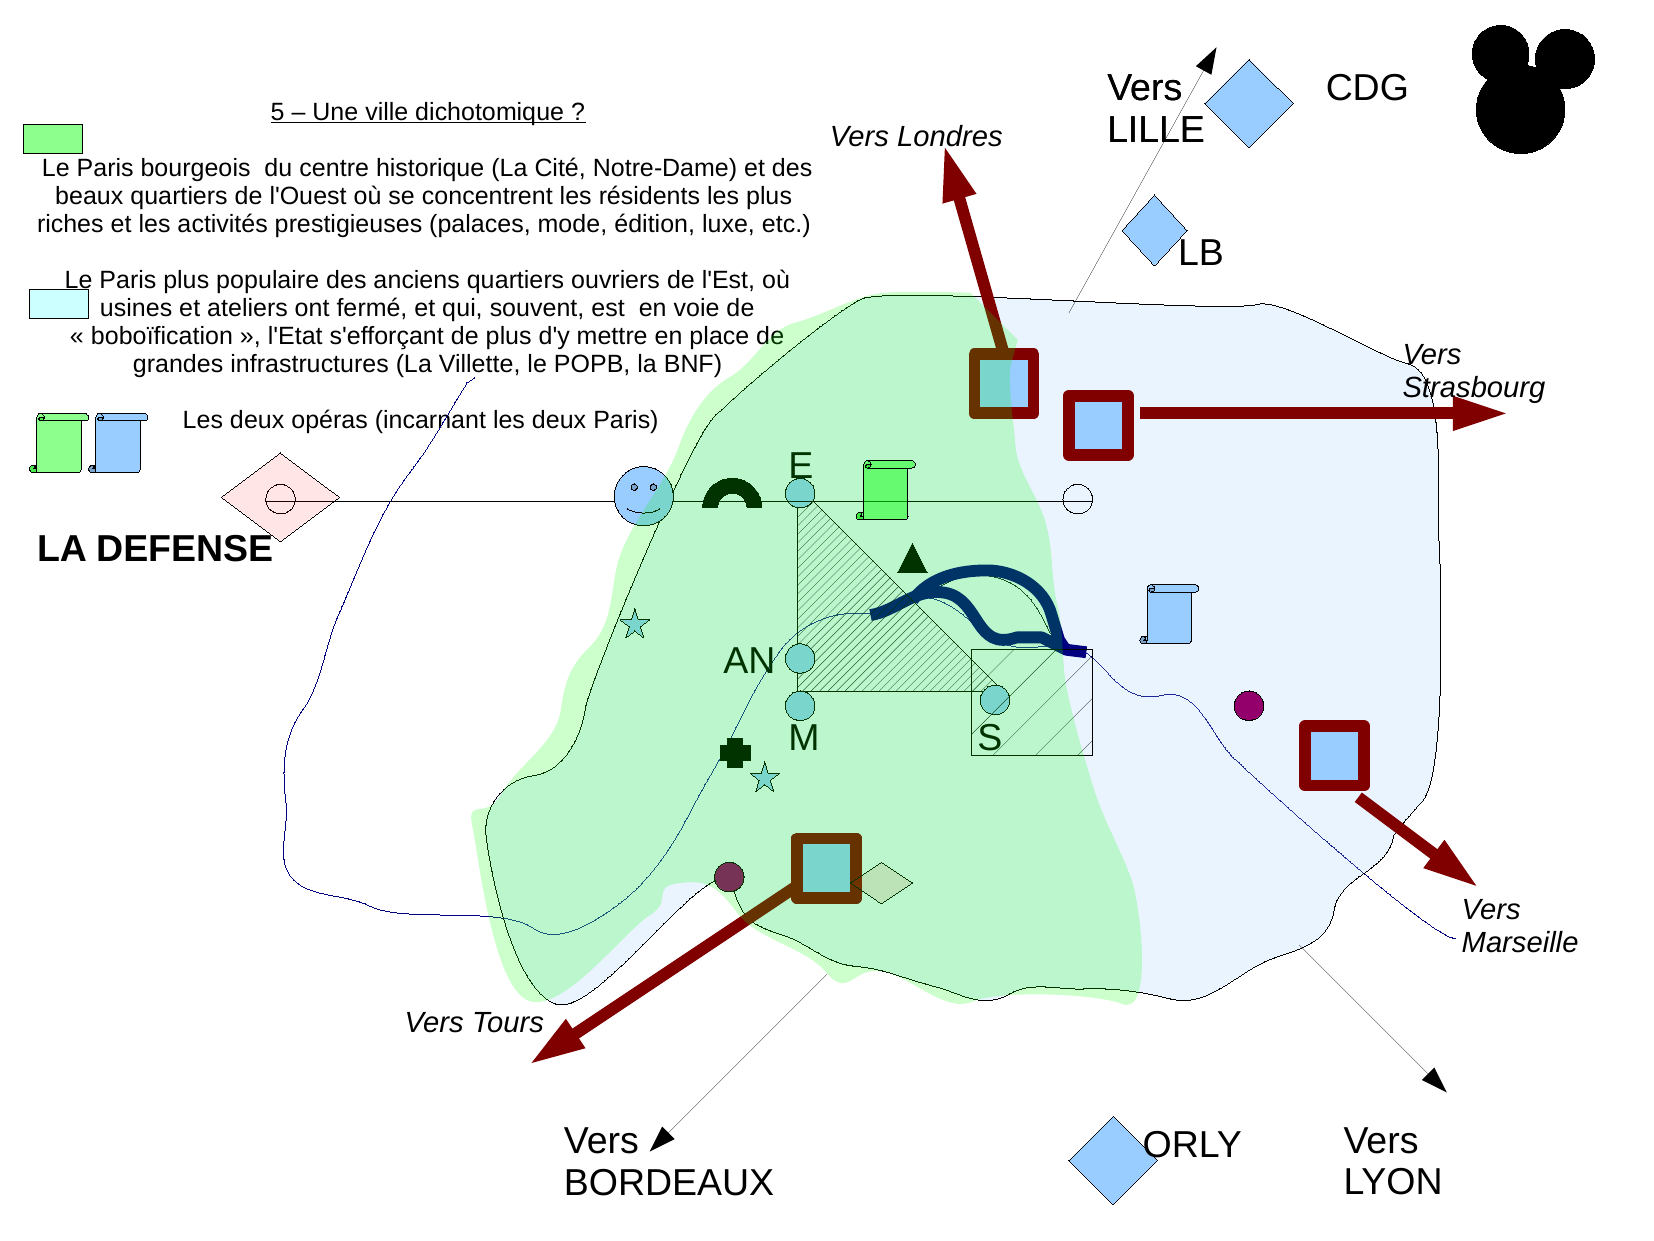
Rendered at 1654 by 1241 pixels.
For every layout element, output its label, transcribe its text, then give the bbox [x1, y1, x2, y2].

text_box [29, 413, 89, 473]
text_box Vers Tours [389, 998, 597, 1046]
text_box Vers LYON [1328, 1111, 1536, 1211]
text_box LB [1163, 224, 1371, 282]
text_box S [1085, 708, 1170, 766]
text_box [1472, 25, 1595, 154]
text_box Vers LILLE [1092, 59, 1300, 159]
text_box Vers Strasbourg [1387, 330, 1595, 411]
text_box [23, 124, 83, 154]
text_box Vers Marseille [1446, 885, 1654, 966]
text_box Vers Londres [814, 112, 1022, 160]
text_box LA DEFENSE [11, 519, 337, 578]
text_box [1122, 194, 1182, 266]
text_box [29, 289, 89, 319]
text_box [88, 413, 148, 473]
text_box [1068, 1116, 1144, 1205]
text_box Vers BORDEAUX [549, 1111, 827, 1211]
text_box CDG [1311, 59, 1487, 116]
text_box [471, 291, 1441, 1005]
title 5 – Une ville dichotomique ? Le Paris bourgeois du centre historique (La Cité, Notre-Dame) et des beaux quartiers de l'Ouest où se concentrent les résidents les plus riches et les activités prestigieuses (palaces, mode, édition, luxe, etc.) Le Paris plus populaire des anciens quartiers ouvriers de l'Est, où usines et ateliers ont fermé, et qui, souvent, est en voie de « boboïfication », l'Etat s'efforçant de plus d'y mettre en place de grandes infrastructures (La Villette, le POPB, la BNF) Les deux opéras (incarnant les deux Paris) [29, 29, 827, 502]
text_box [221, 452, 340, 542]
text_box ORLY [1127, 1116, 1335, 1174]
